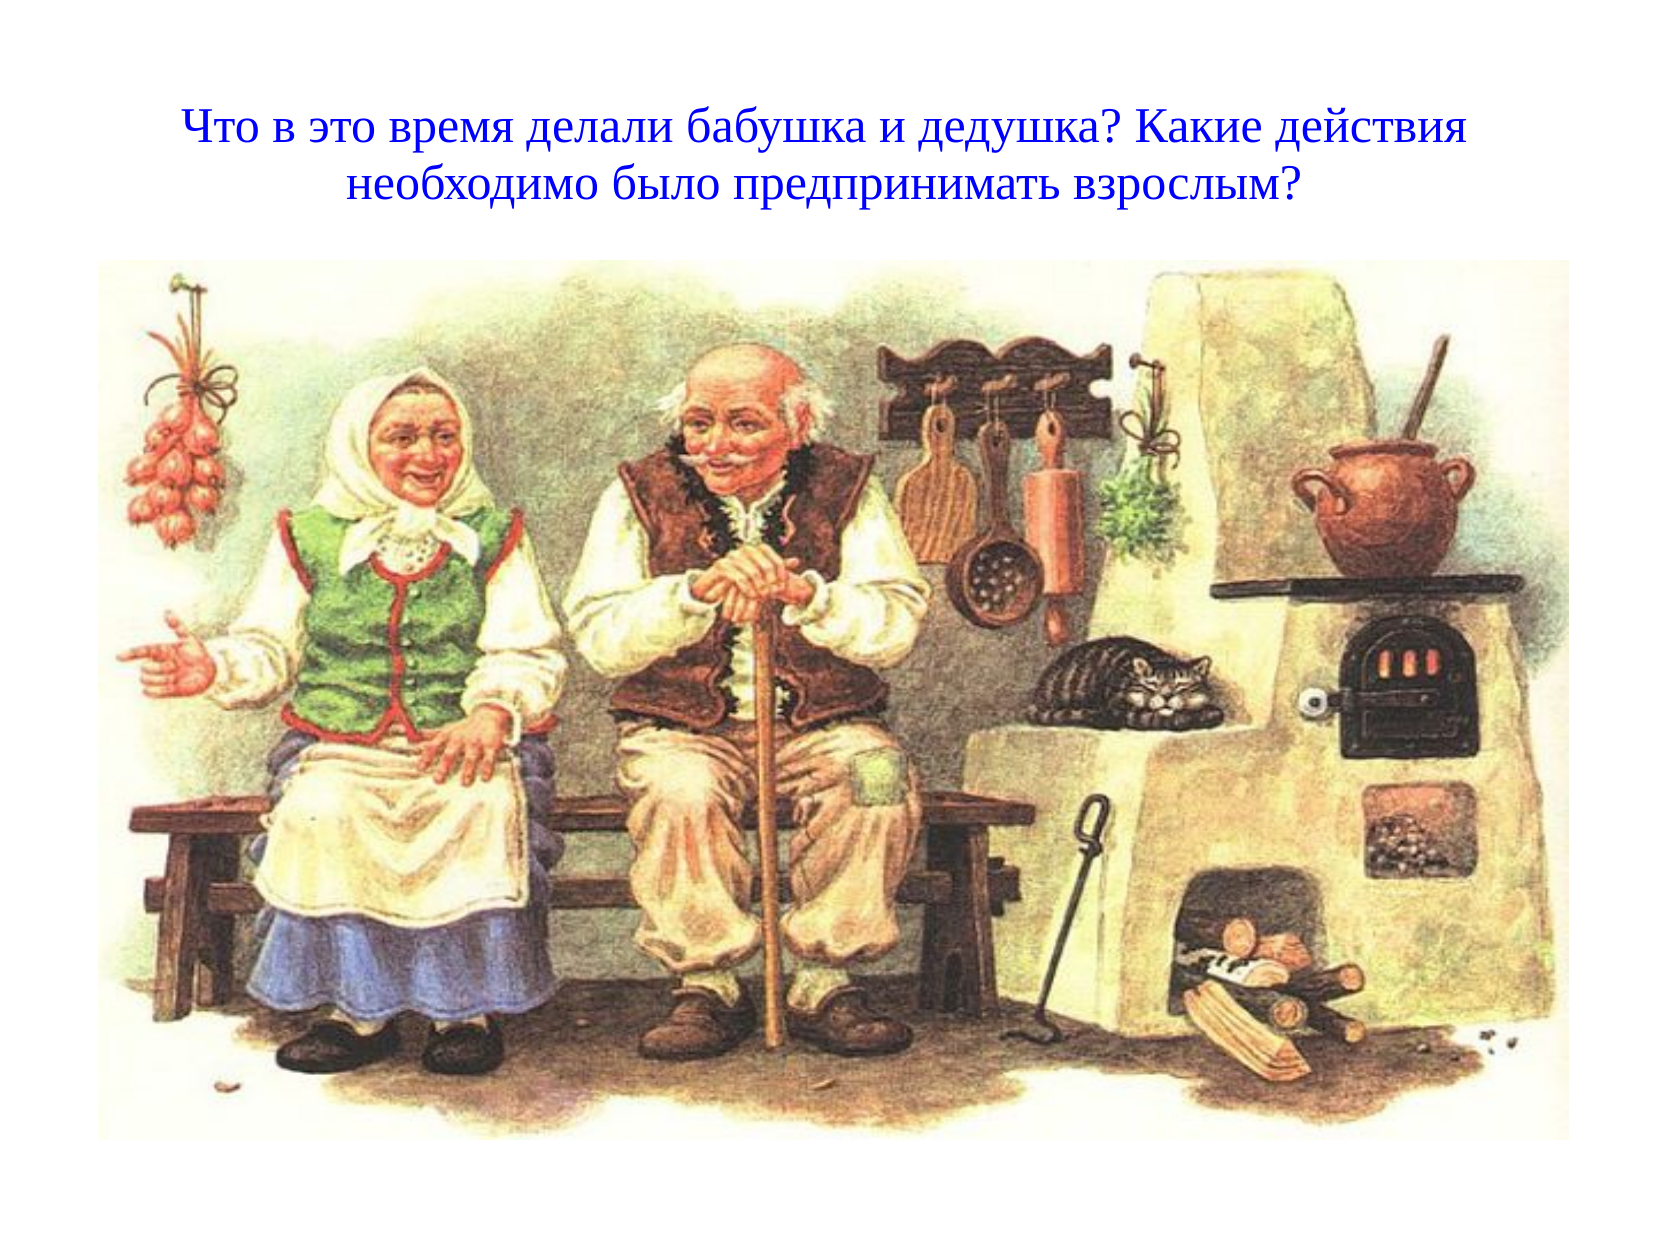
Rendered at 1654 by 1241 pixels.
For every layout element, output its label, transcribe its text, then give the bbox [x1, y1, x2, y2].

picture [98, 260, 1569, 1140]
title Что в это время делали бабушка и дедушка? Какие действия необходимо было предпринимать взрослым? [82, 22, 1567, 284]
